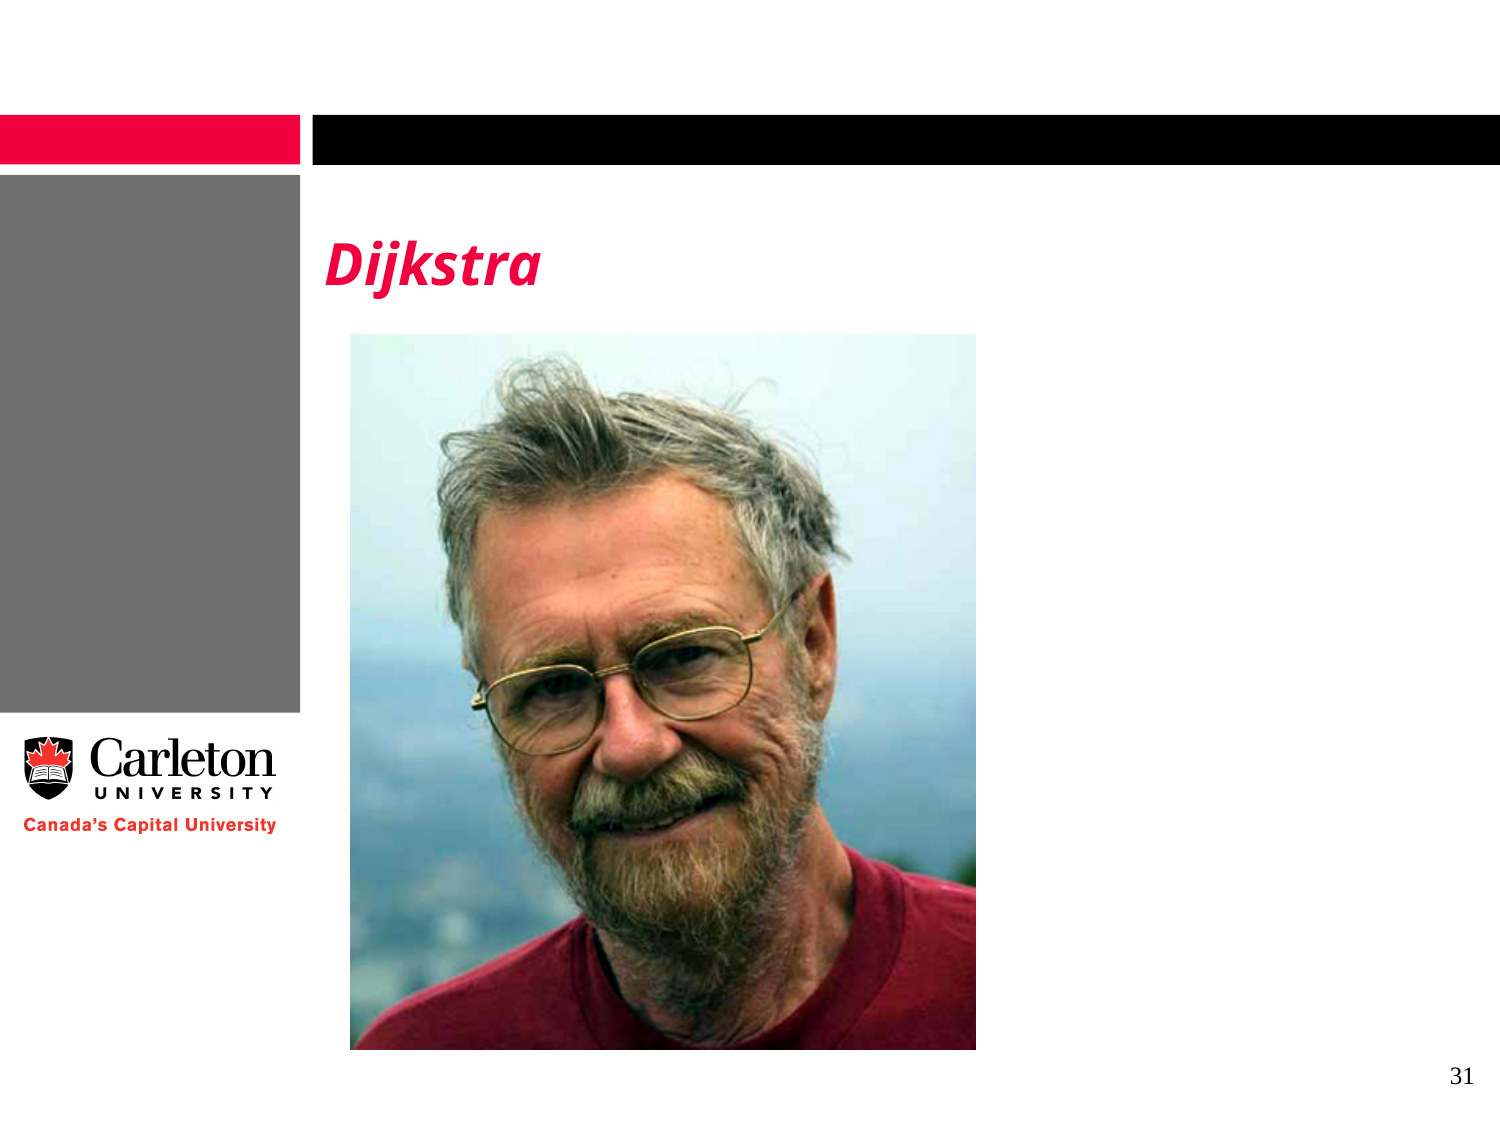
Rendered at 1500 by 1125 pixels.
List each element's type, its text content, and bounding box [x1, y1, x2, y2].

title Dijkstra [324, 194, 1450, 331]
picture [350, 334, 976, 1051]
picture [24, 737, 276, 834]
